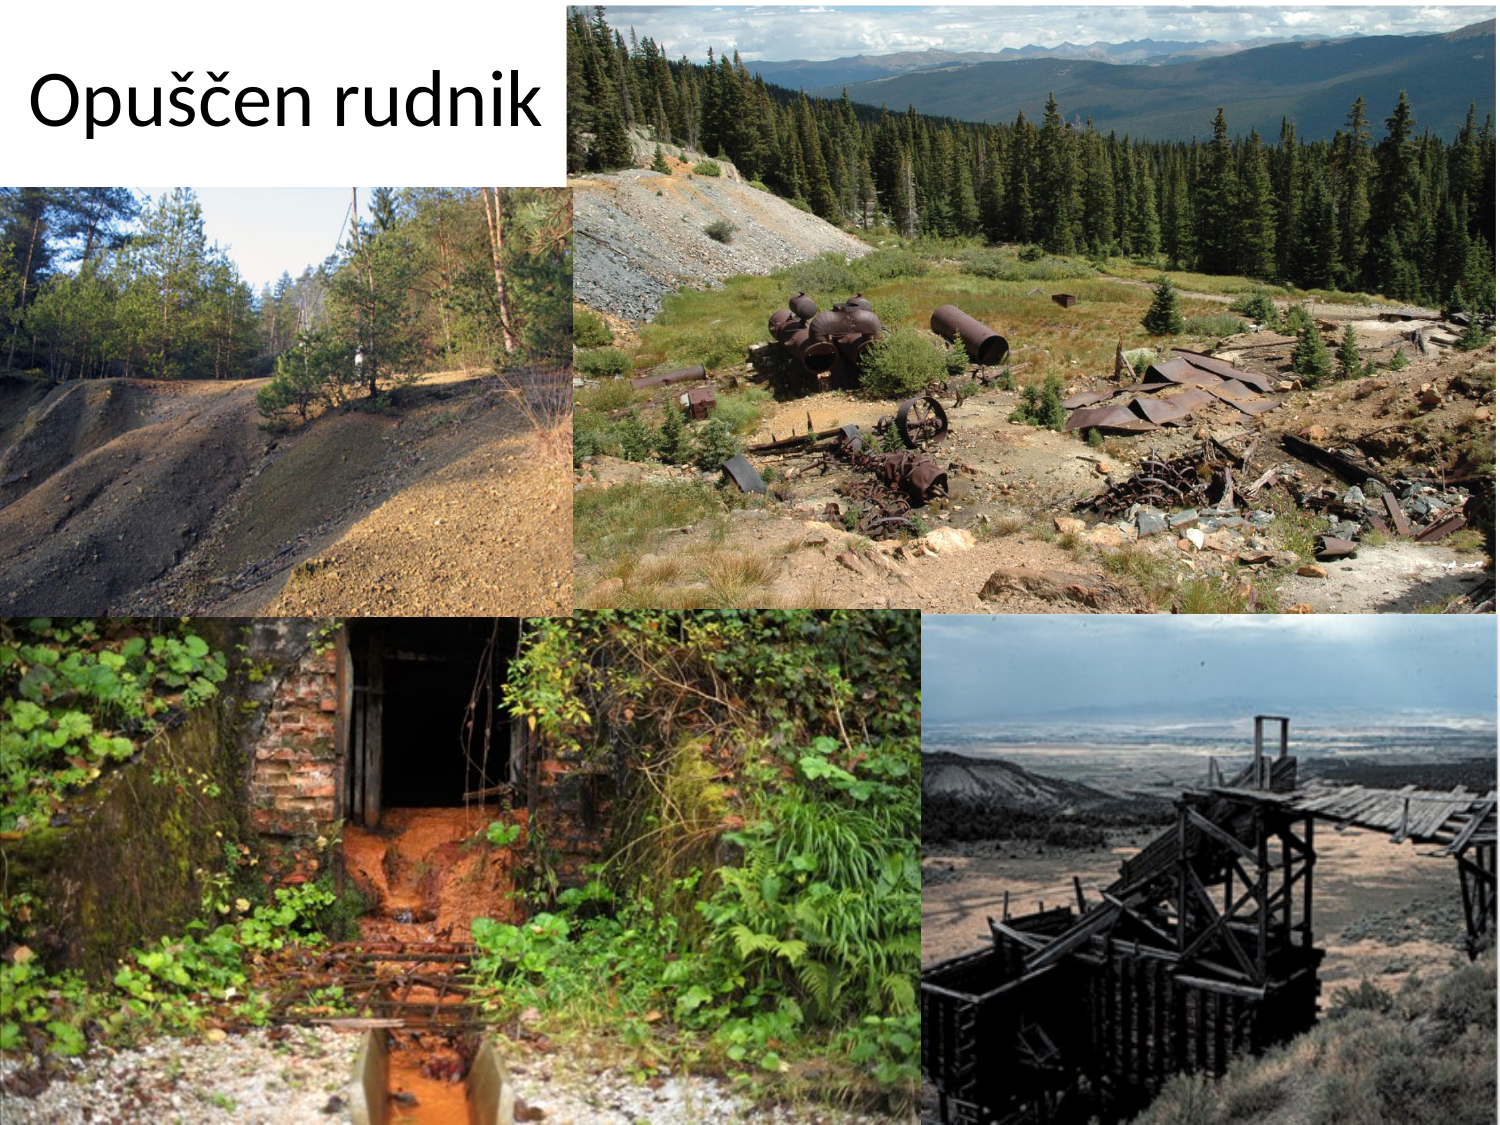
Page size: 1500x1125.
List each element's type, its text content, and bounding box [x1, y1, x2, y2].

title Opuščen rudnik [0, 0, 562, 187]
picture [0, 0, 1500, 1125]
